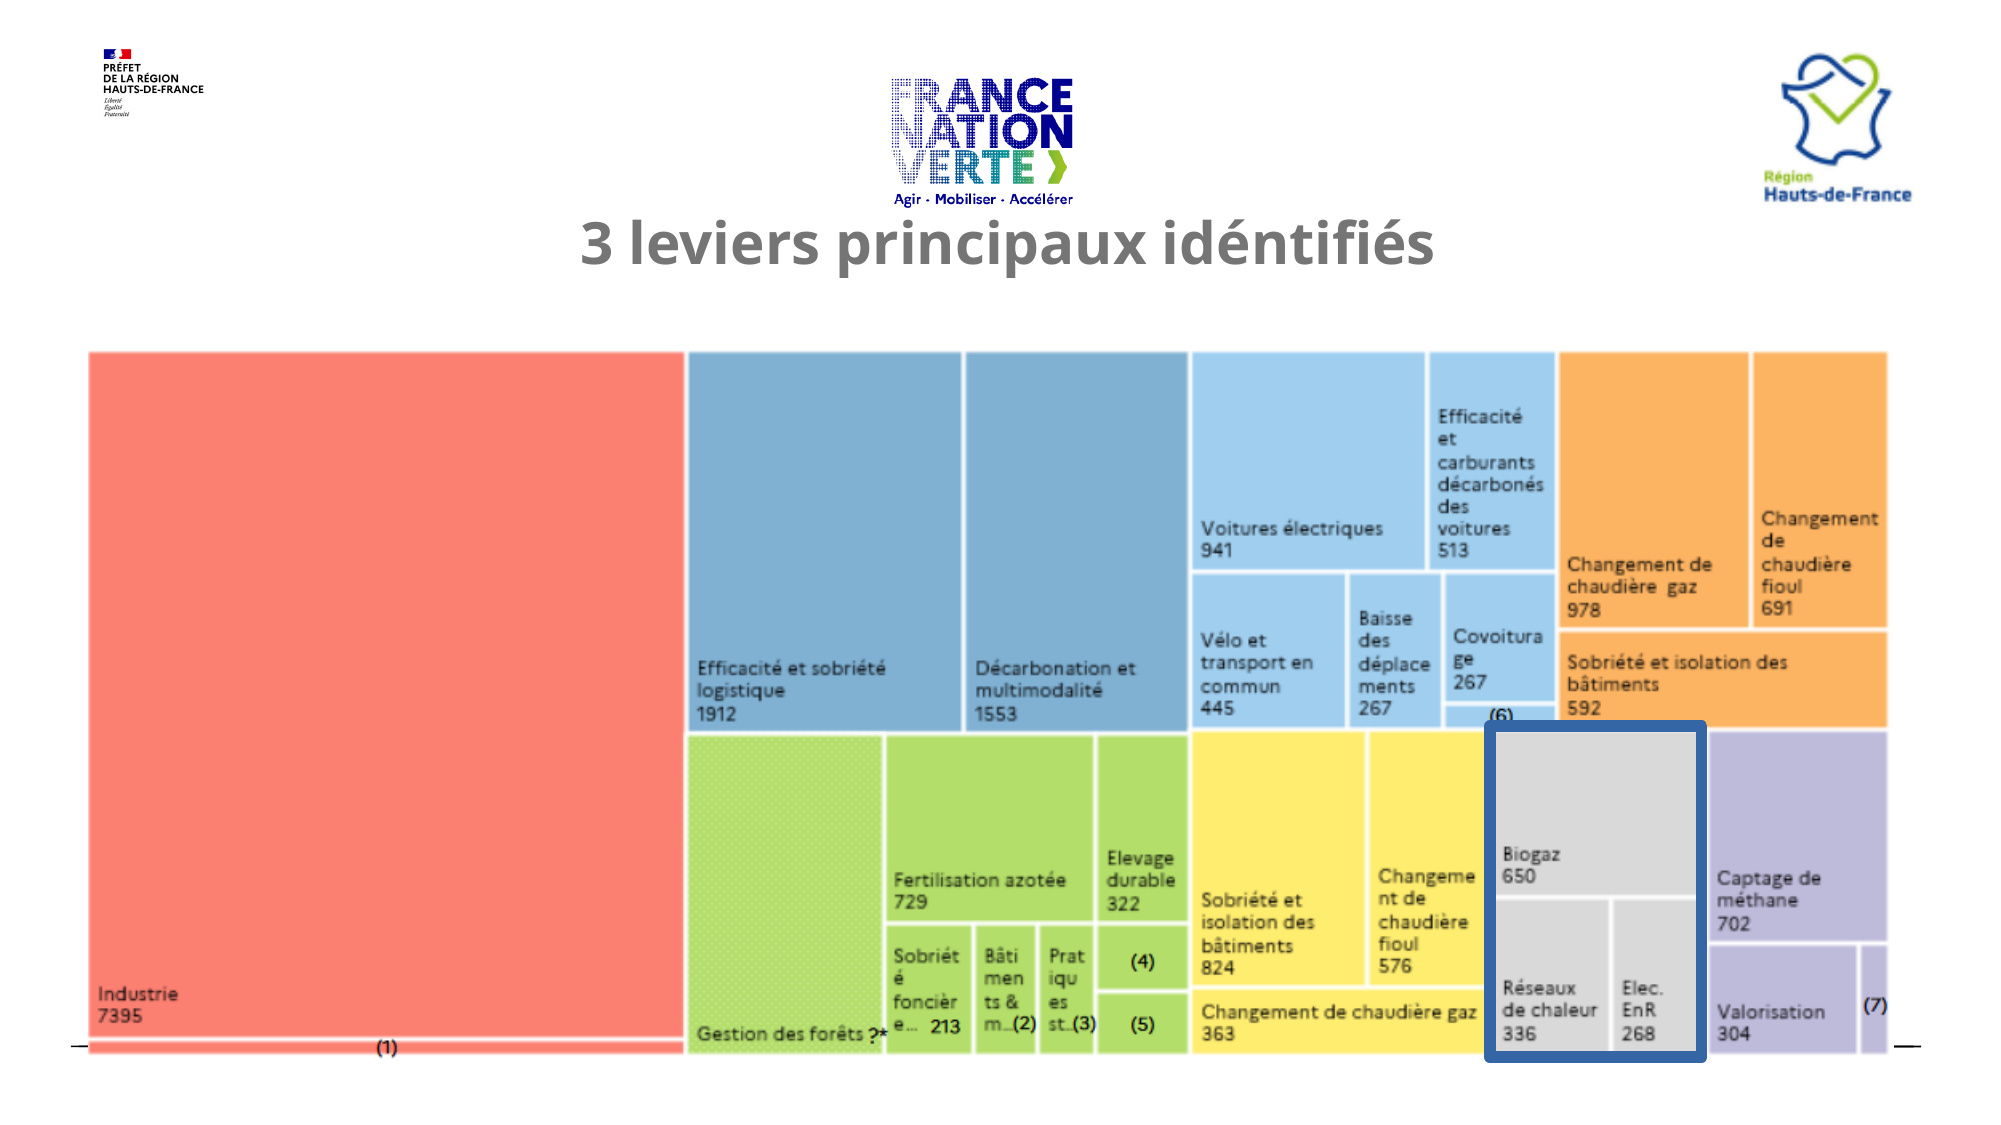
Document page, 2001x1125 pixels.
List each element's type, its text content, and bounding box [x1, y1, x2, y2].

picture [1496, 732, 1696, 1051]
picture [88, 350, 1894, 1060]
picture [94, 39, 213, 126]
picture [817, 39, 1142, 200]
picture [1732, 39, 1945, 223]
title 3 leviers principaux idéntifiés [94, 200, 1938, 329]
